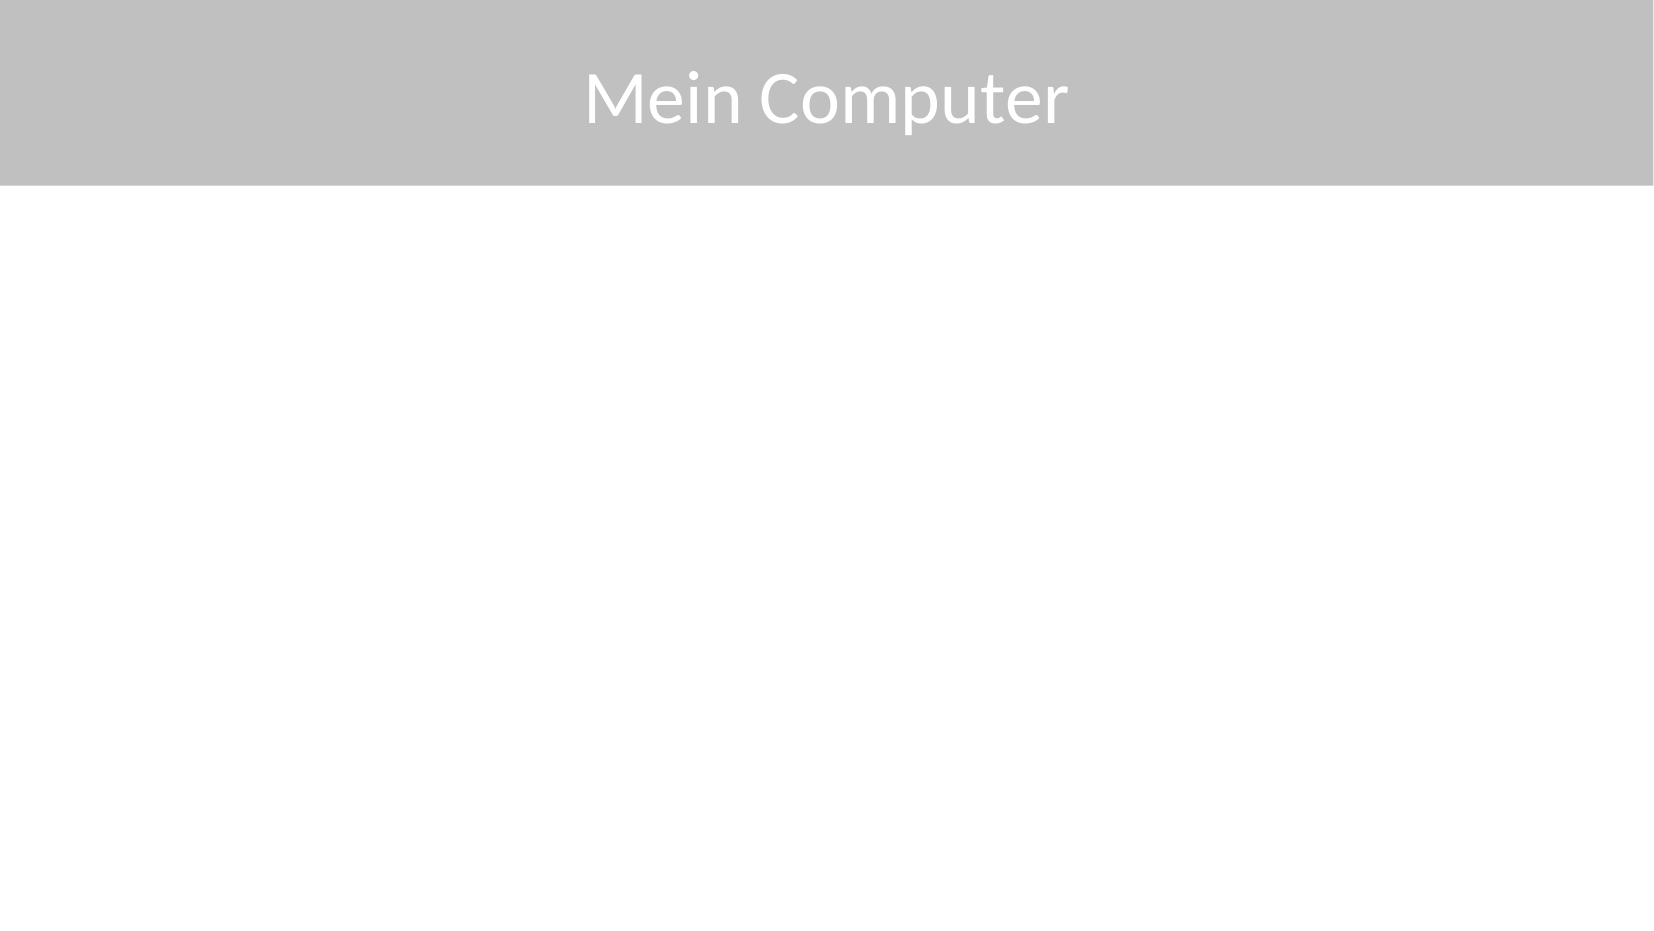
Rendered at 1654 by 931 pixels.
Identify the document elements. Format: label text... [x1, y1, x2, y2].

title Mein Computer [0, 0, 1654, 186]
